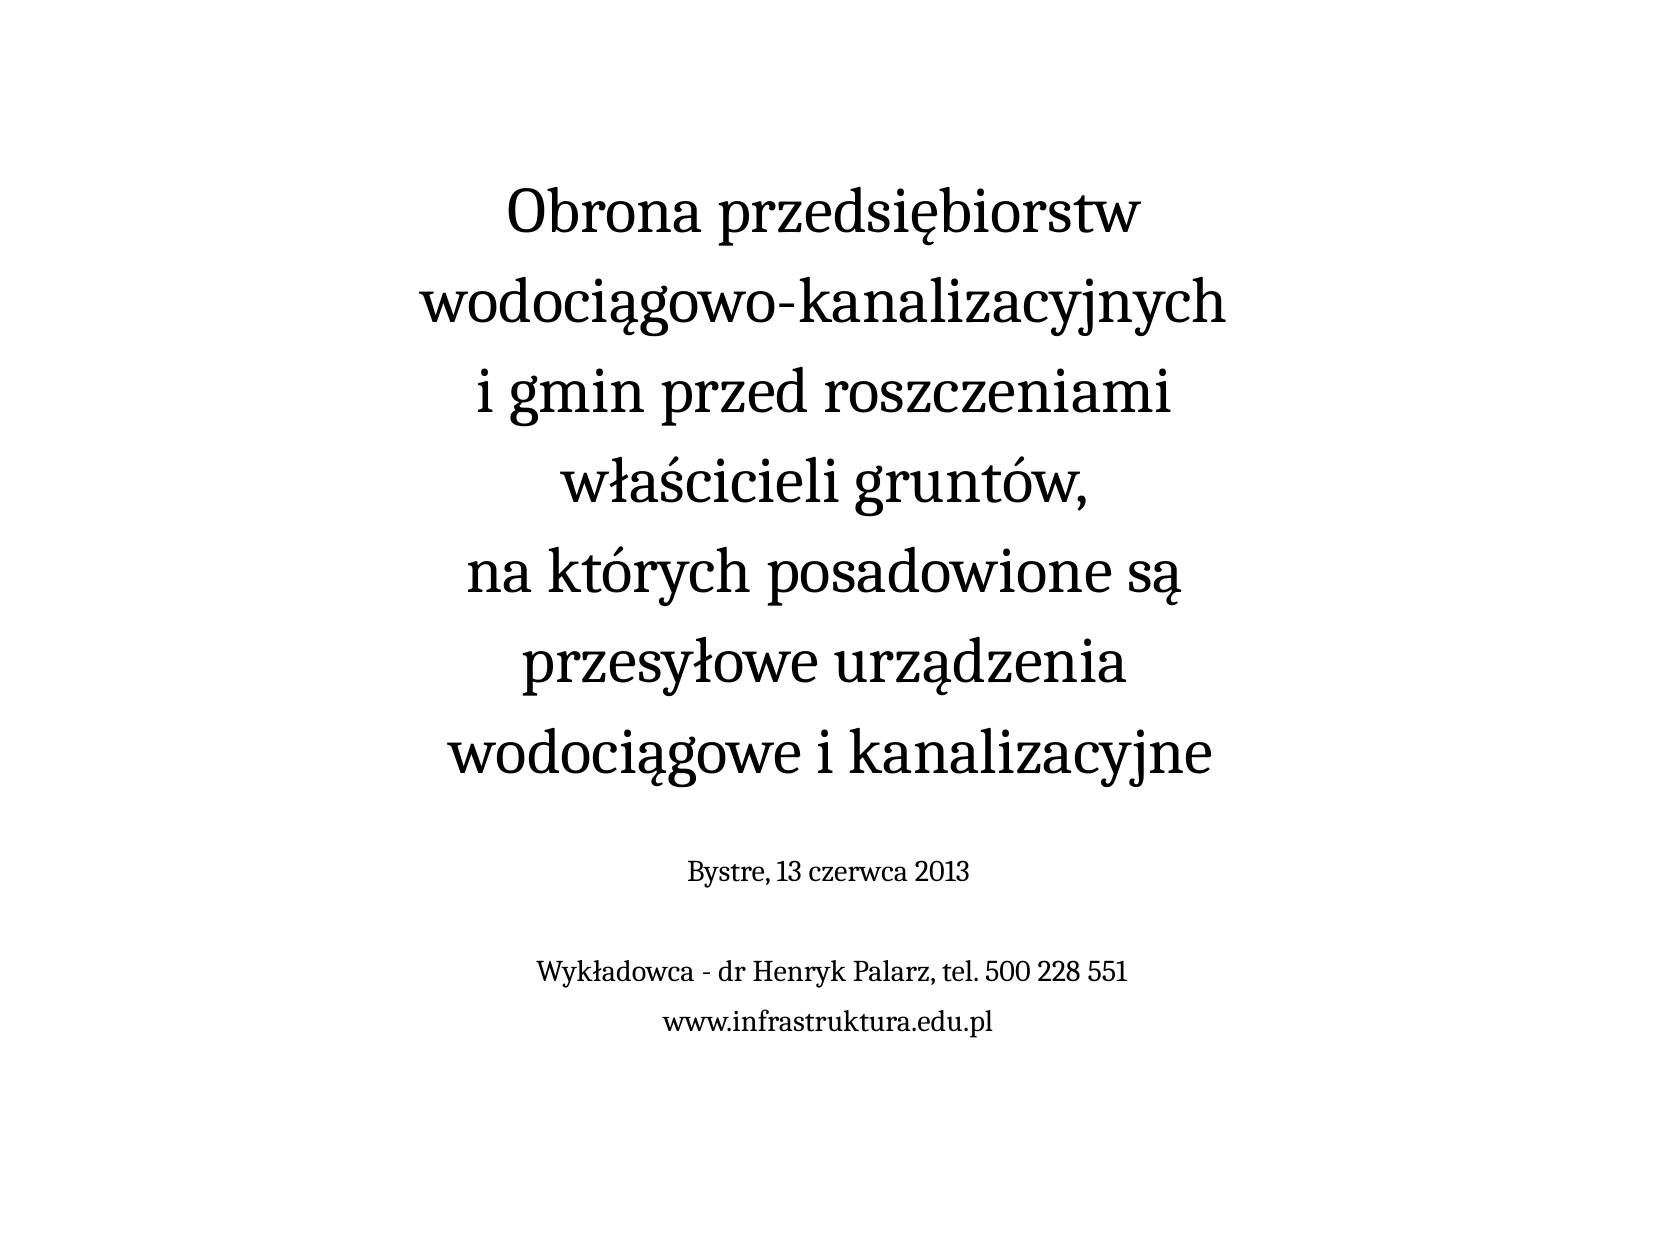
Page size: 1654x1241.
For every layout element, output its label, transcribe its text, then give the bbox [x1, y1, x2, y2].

list Obrona przedsiębiorstw wodociągowo-kanalizacyjnych i gmin przed roszczeniami właścicieli gruntów, na których posadowione są przesyłowe urządzenia wodociągowe i kanalizacyjne Bystre, 13 czerwca 2013 Wykładowca - dr Henryk Palarz, tel. 500 228 551 www.infrastruktura.edu.pl [67, 71, 1596, 1136]
